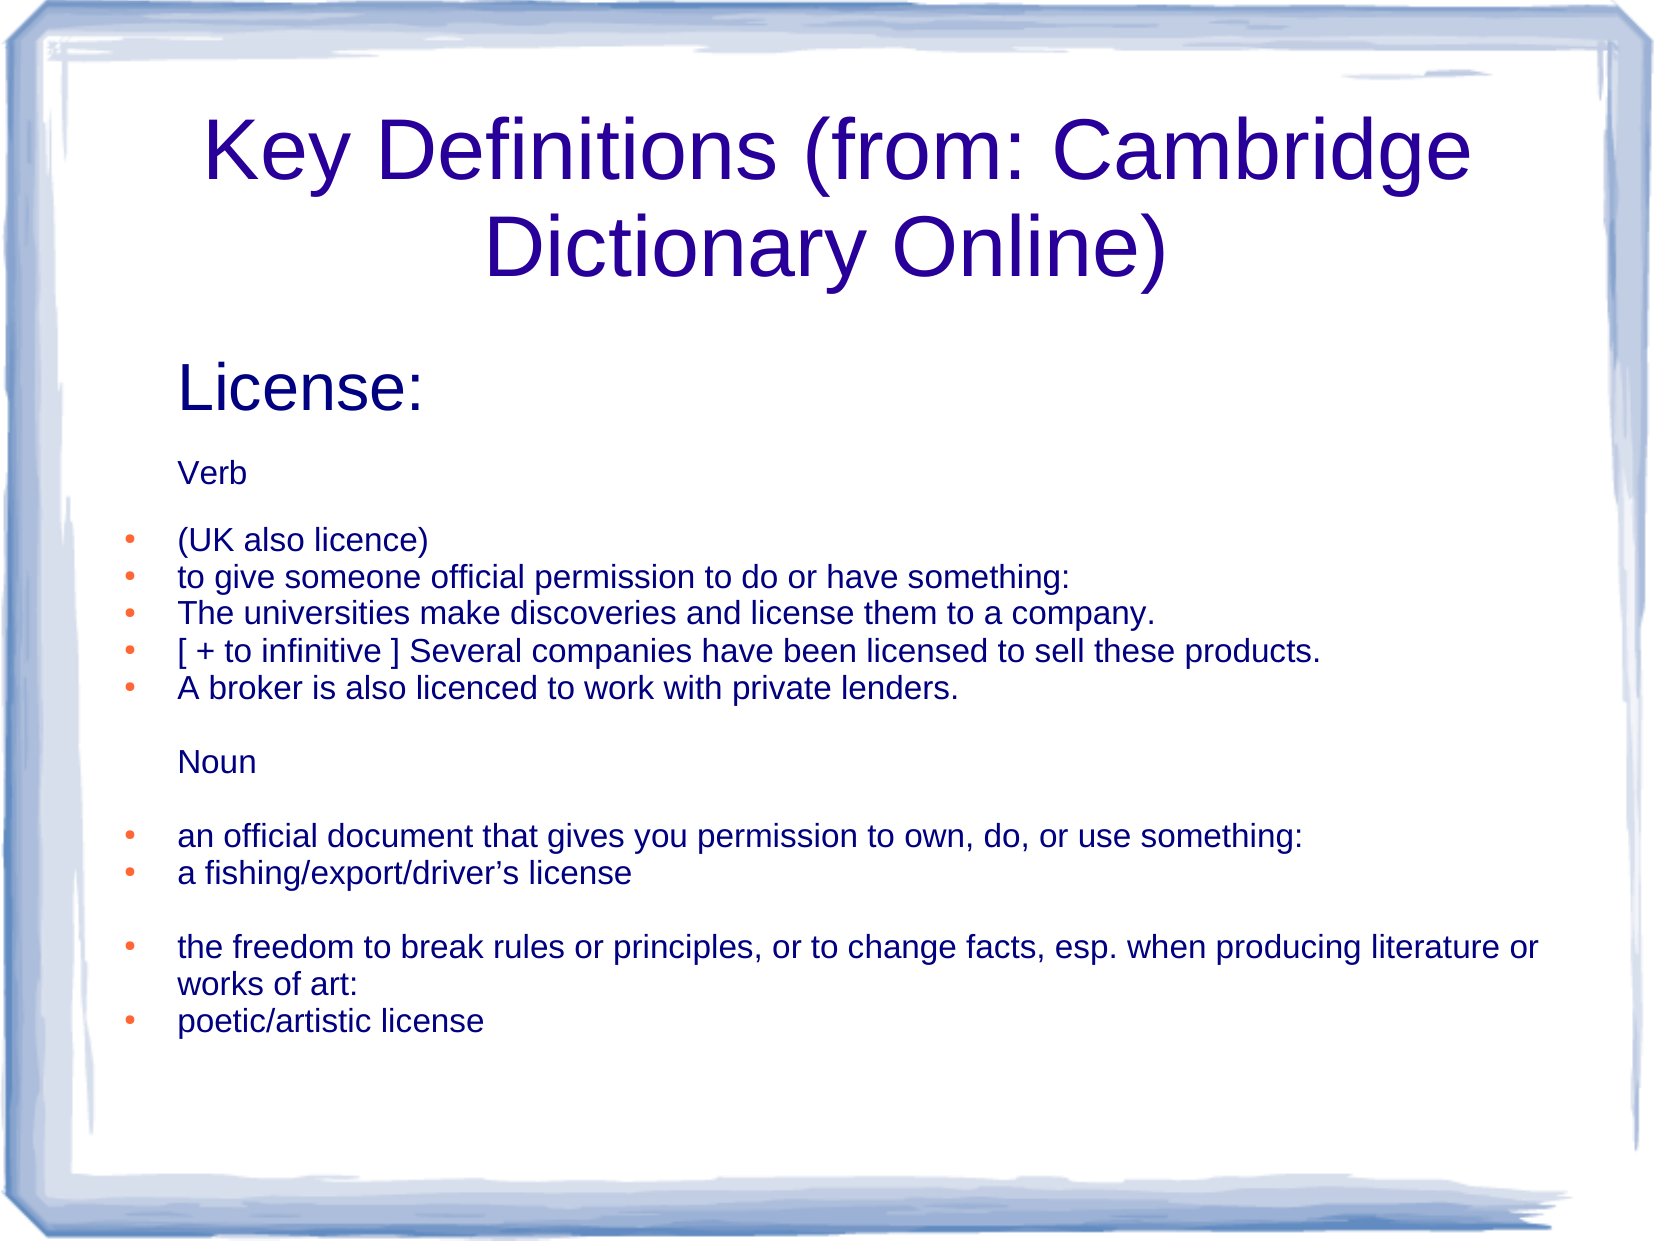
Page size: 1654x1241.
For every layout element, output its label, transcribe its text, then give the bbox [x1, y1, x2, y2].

list License: Verb (UK also licence) to give someone official permission to do or have something: The universities make discoveries and license them to a company. [ + to infinitive ] Several companies have been licensed to sell these products. A broker is also licenced to work with private lenders. Noun an official document that gives you permission to own, do, or use something: a fishing/export/driver’s license the freedom to break rules or principles, or to change facts, esp. when producing literature or works of art: poetic/artistic license [106, 246, 1560, 1156]
title Key Definitions (from: Cambridge Dictionary Online) [94, 94, 1583, 302]
picture [0, 0, 1654, 1241]
